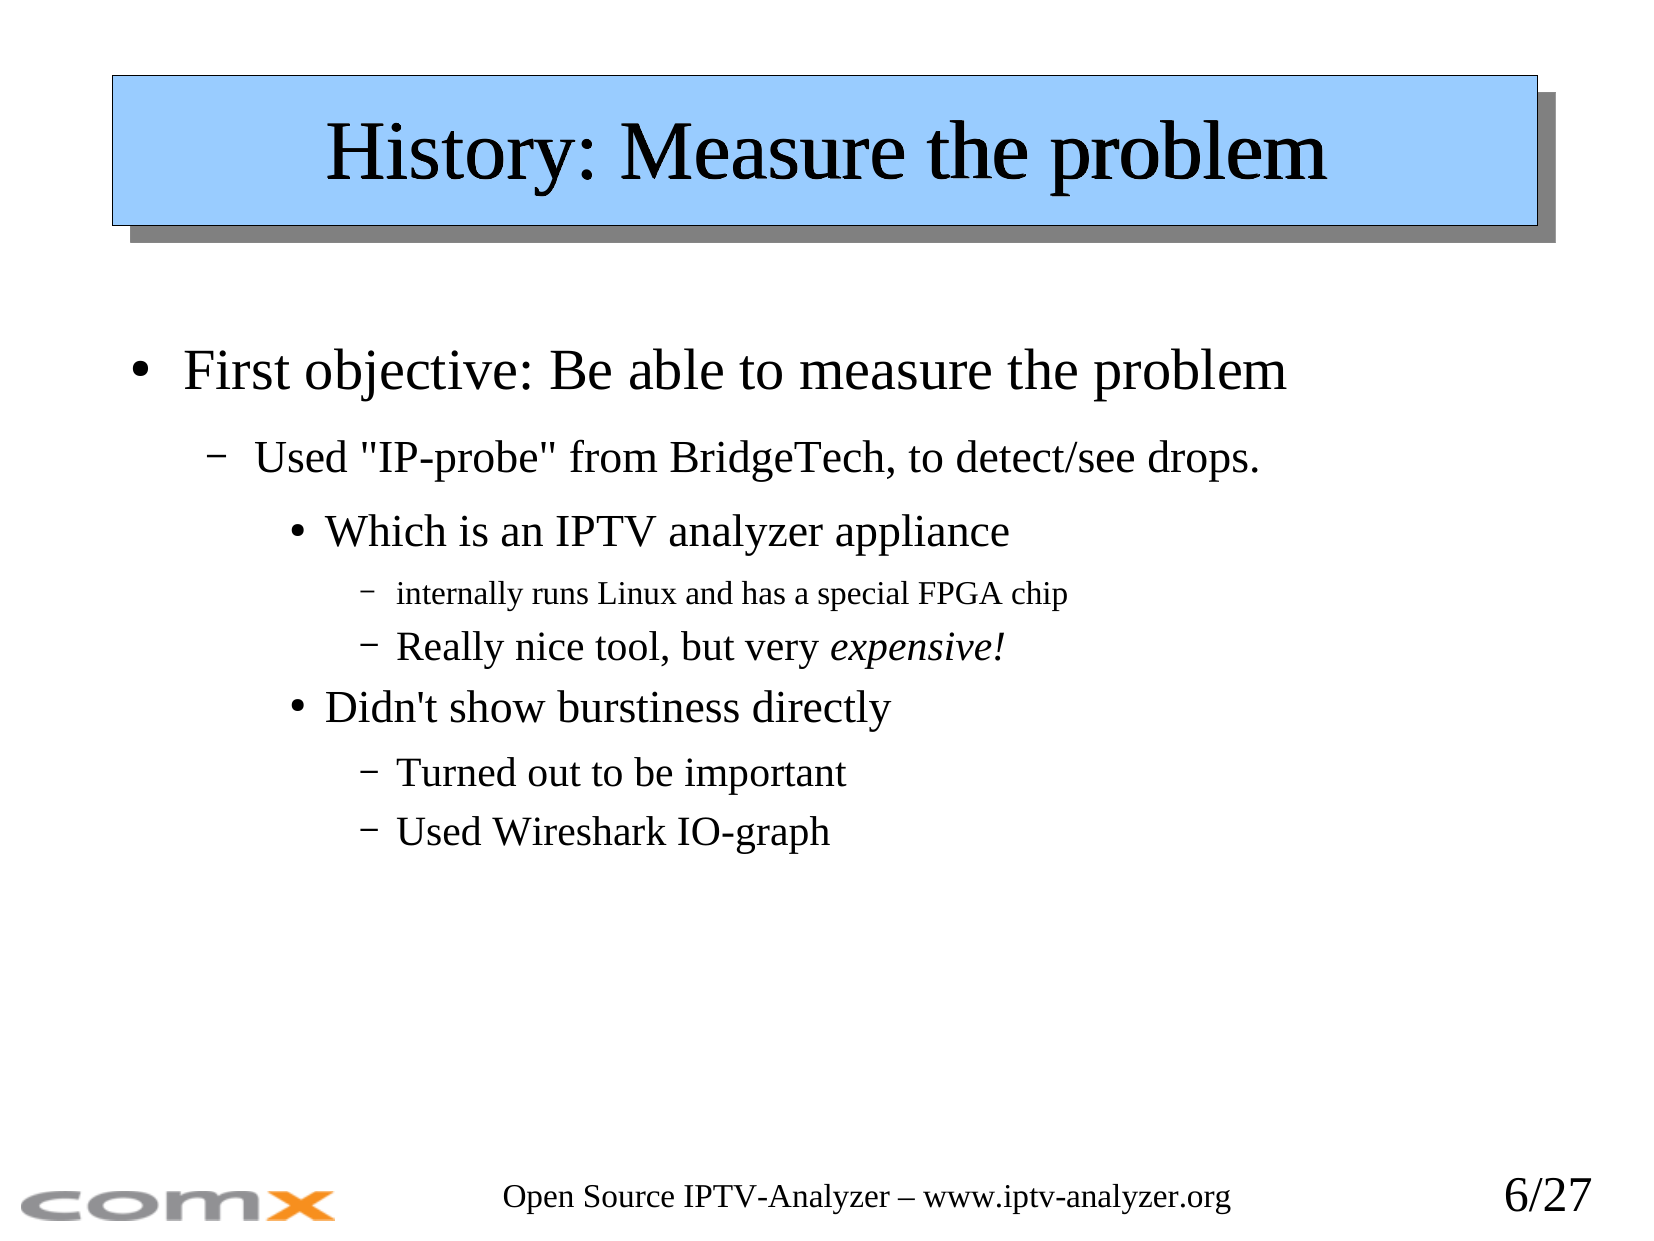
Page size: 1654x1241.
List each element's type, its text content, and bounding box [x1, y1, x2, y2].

list First objective: Be able to measure the problem Used "IP-probe" from BridgeTech, to detect/see drops. Which is an IPTV analyzer appliance internally runs Linux and has a special FPGA chip Really nice tool, but very expensive! Didn't show burstiness directly Turned out to be important Used Wireshark IO-graph [112, 337, 1538, 1126]
title History: Measure the problem [116, 75, 1538, 226]
picture [21, 1191, 335, 1221]
